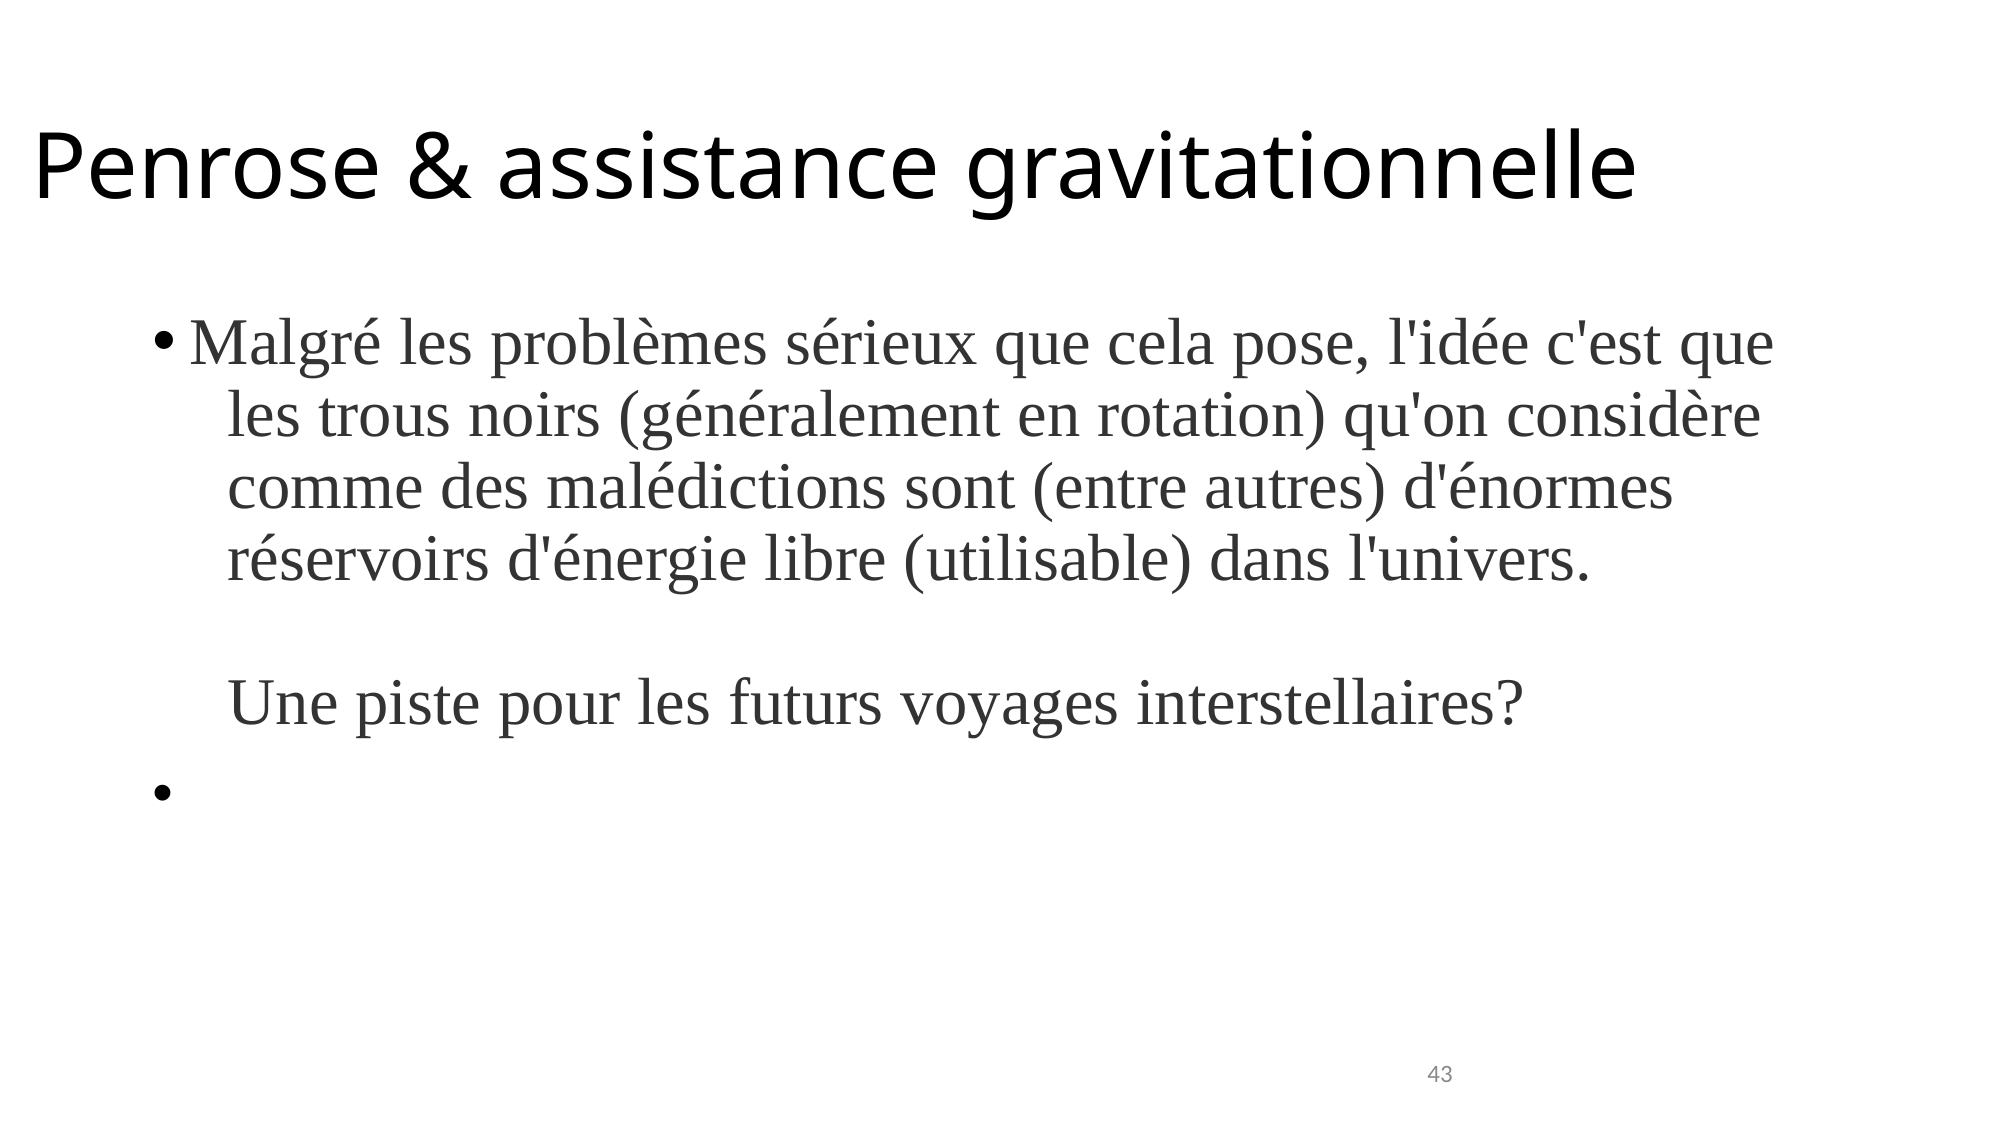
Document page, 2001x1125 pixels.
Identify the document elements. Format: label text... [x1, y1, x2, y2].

title Penrose & assistance gravitationnelle [16, 59, 2000, 278]
text_box [1412, 1042, 1863, 1103]
list Malgré les problèmes sérieux que cela pose, l'idée c'est que les trous noirs (généralement en rotation) qu'on considère comme des malédictions sont (entre autres) d'énormes réservoirs d'énergie libre (utilisable) dans l'univers. Une piste pour les futurs voyages interstellaires? [137, 299, 1863, 1014]
